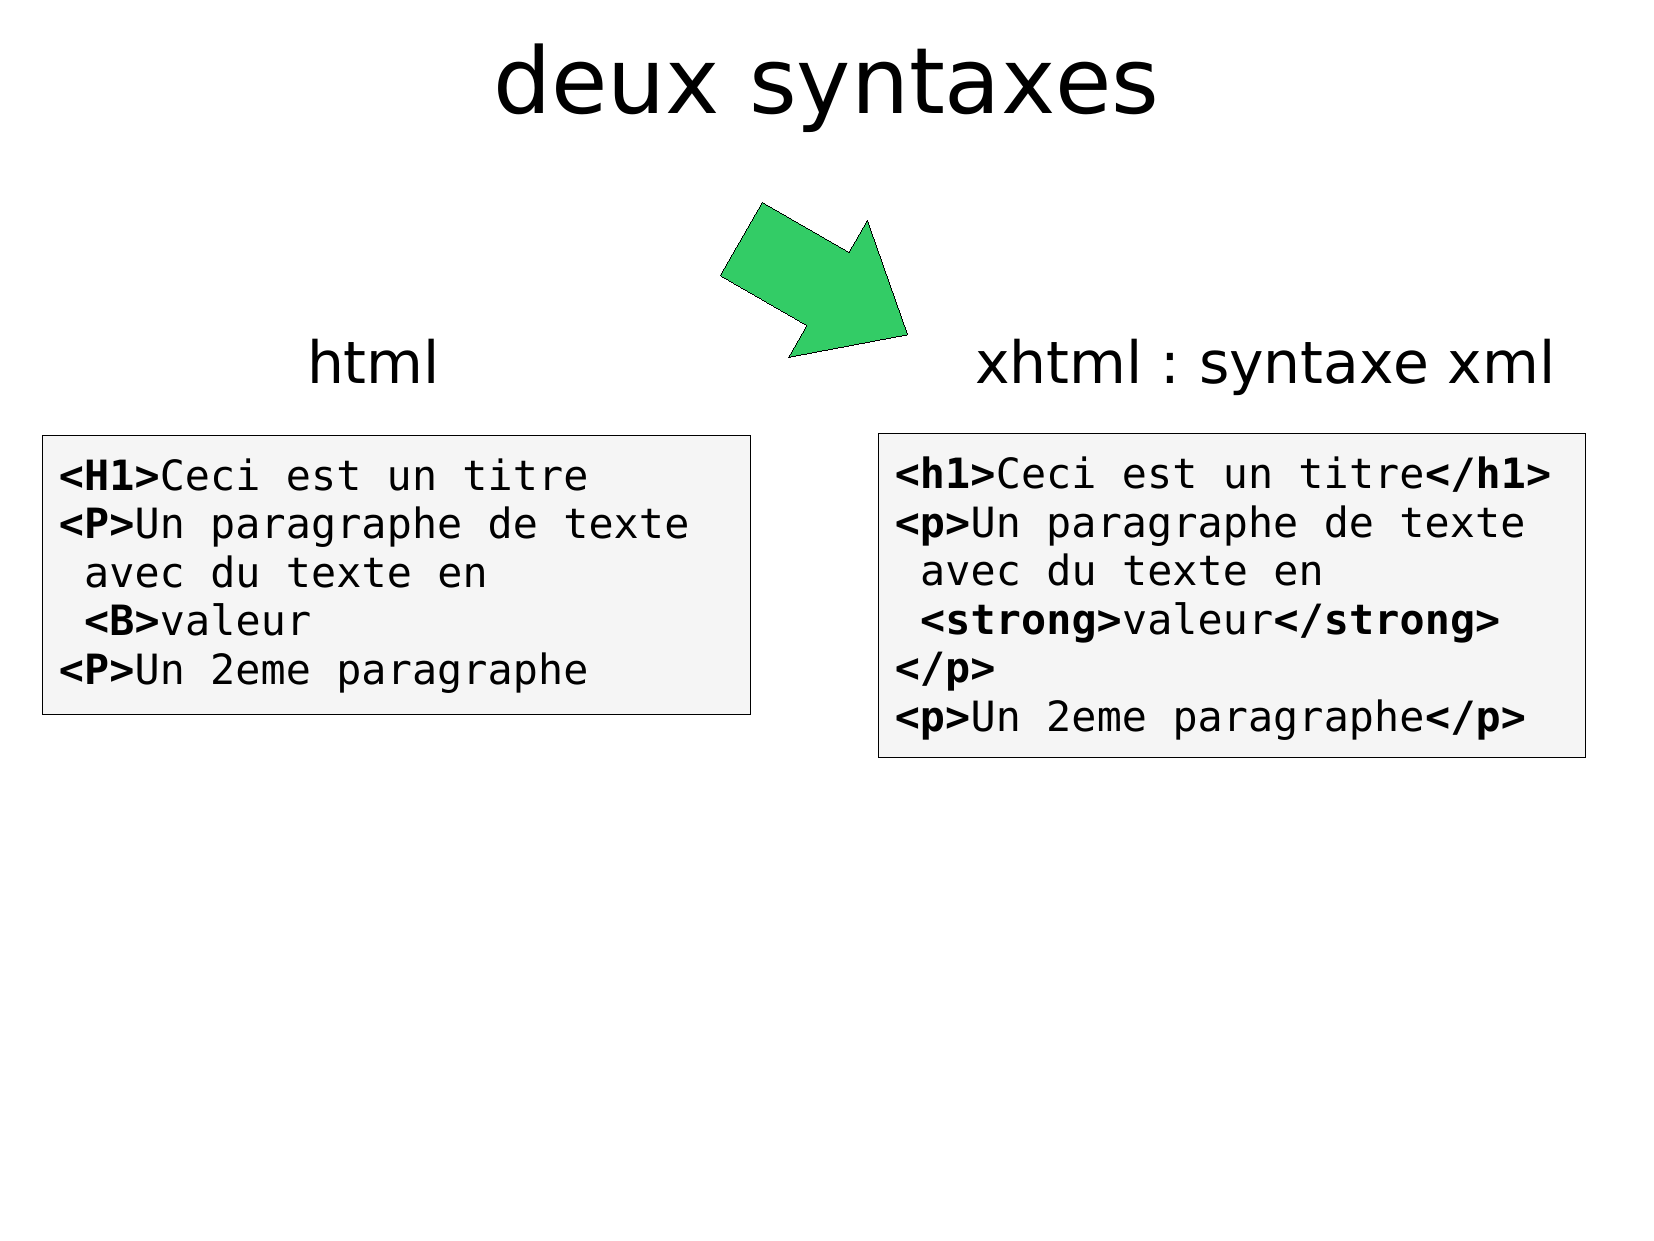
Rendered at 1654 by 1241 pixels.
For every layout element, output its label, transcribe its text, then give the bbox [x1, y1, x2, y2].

text_box [42, 435, 751, 715]
text_box xhtml : syntaxe xml [975, 329, 1498, 398]
text_box <h1>Ceci est un titre</h1> <p>Un paragraphe de texte avec du texte en <strong>valeur</strong> </p> <p>Un 2eme paragraphe</p> [894, 450, 1561, 741]
text_box [720, 202, 908, 358]
text_box [878, 433, 1586, 758]
title deux syntaxes [136, 17, 1518, 143]
text_box <H1>Ceci est un titre <P>Un paragraphe de texte avec du texte en <B>valeur <P>Un 2eme paragraphe [58, 451, 725, 695]
text_box html [307, 329, 579, 398]
